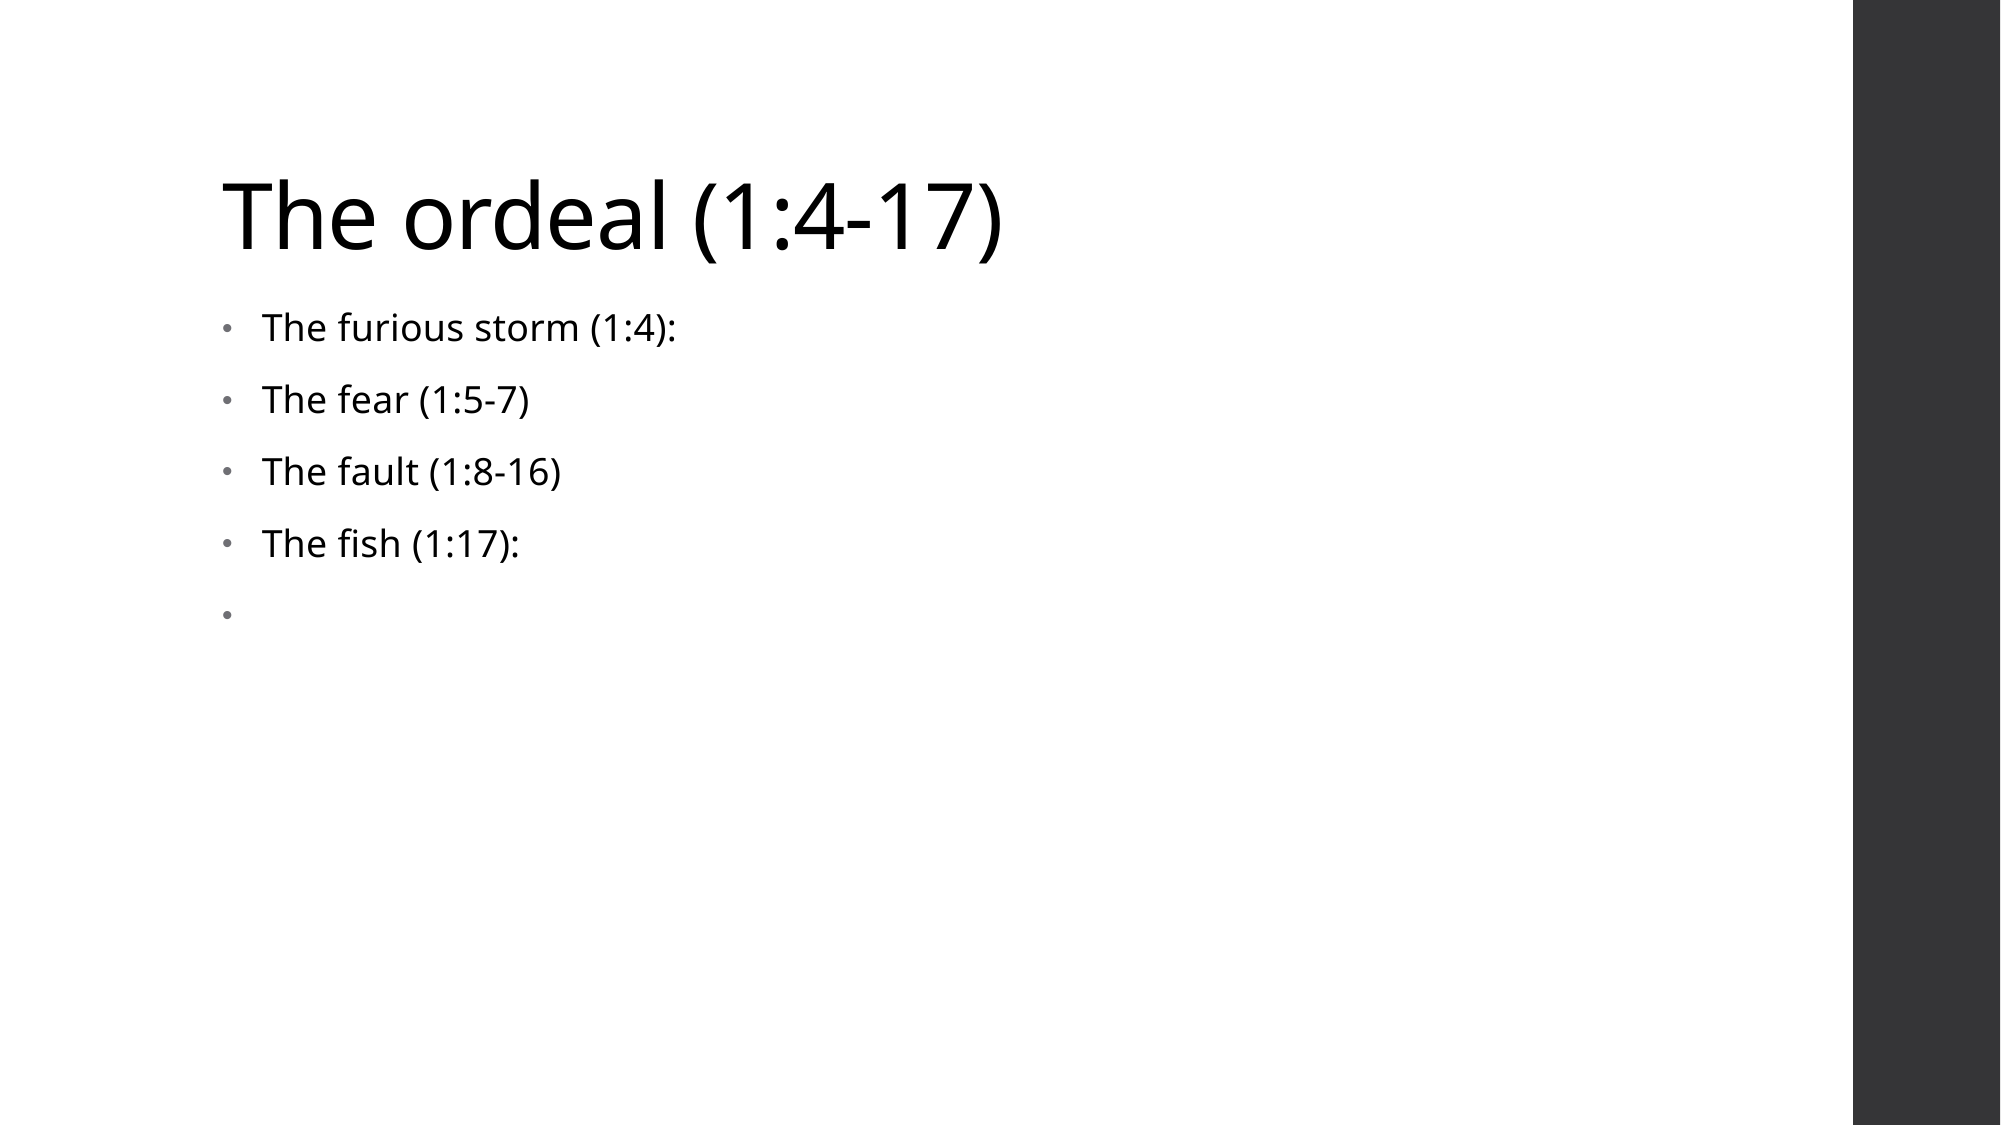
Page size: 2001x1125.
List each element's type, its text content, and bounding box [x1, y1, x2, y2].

title The ordeal (1:4-17) [206, 60, 1797, 278]
list The furious storm (1:4): The fear (1:5-7) The fault (1:8-16) The fish (1:17): [206, 299, 1617, 1014]
